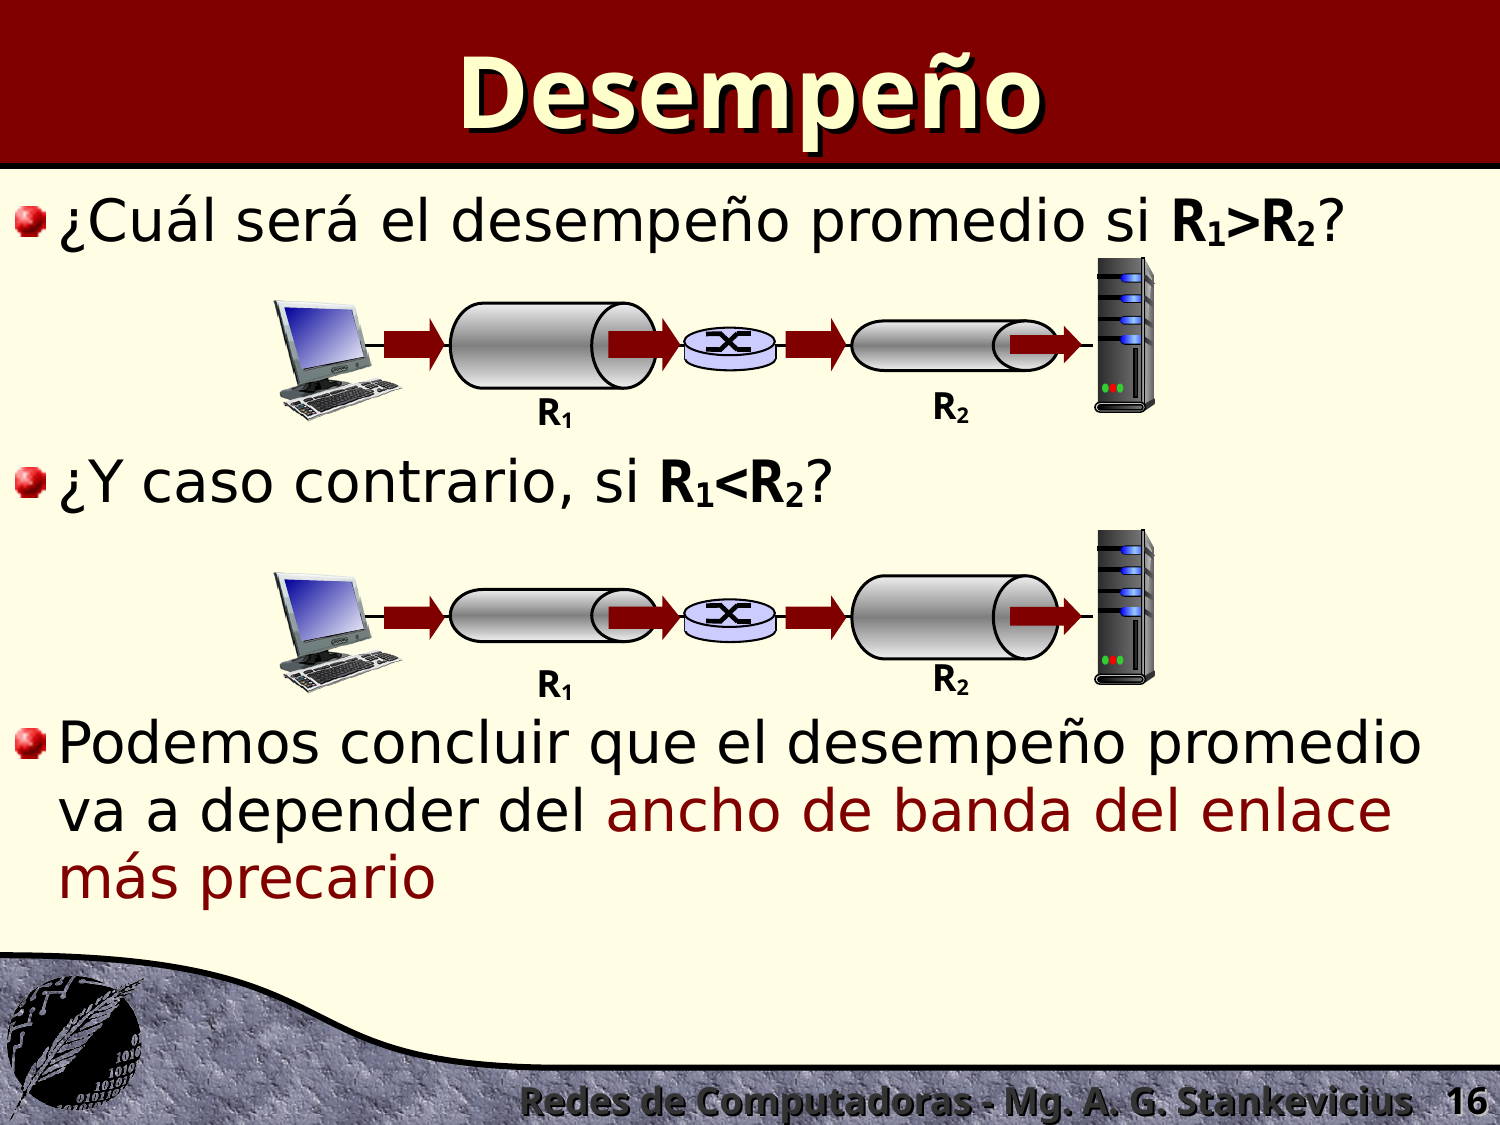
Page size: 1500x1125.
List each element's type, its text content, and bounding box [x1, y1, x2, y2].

text_box [851, 320, 1082, 371]
text_box [851, 575, 1082, 659]
text_box [434, 325, 445, 364]
text_box [1094, 258, 1156, 413]
picture [1047, 1100, 1054, 1110]
text_box [450, 589, 681, 642]
text_box [450, 303, 681, 389]
text_box [684, 599, 776, 643]
picture [270, 294, 434, 430]
picture [0, 959, 1500, 1125]
text_box [434, 601, 445, 634]
text_box R2 [917, 372, 984, 451]
text_box [284, 307, 364, 370]
text_box [785, 317, 847, 372]
text_box R1 [521, 650, 589, 729]
text_box R1 [521, 389, 589, 457]
picture [790, 1100, 795, 1110]
text_box [684, 327, 776, 371]
title Desempeño [15, 5, 1485, 160]
text_box R2 [917, 644, 985, 723]
text_box [284, 579, 364, 642]
picture [270, 566, 434, 702]
list ¿Cuál será el desempeño promedio si R1>R2? ¿Y caso contrario, si R1<R2? Podemos concluir que el desempeño promedio va a depender del ancho de banda del enlace más precario [0, 187, 1474, 951]
text_box [1094, 530, 1156, 685]
text_box [785, 595, 847, 641]
